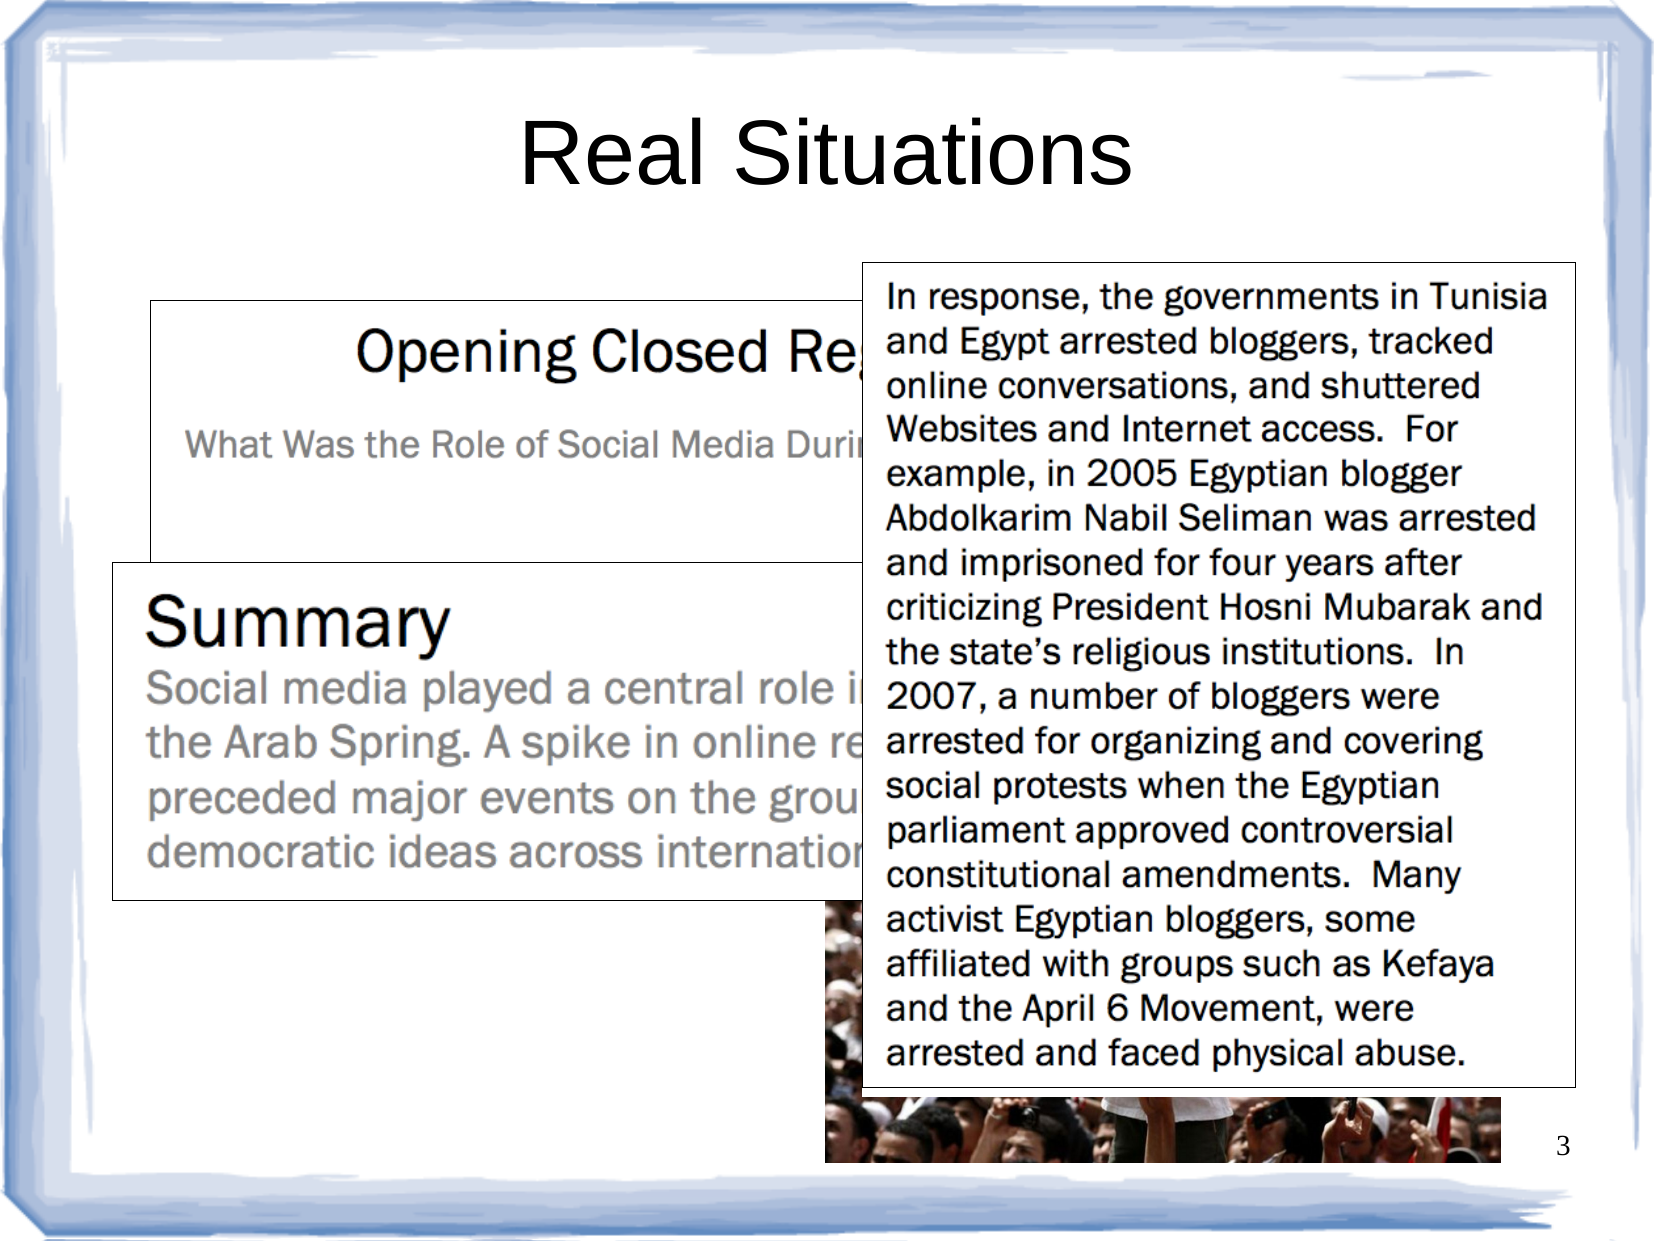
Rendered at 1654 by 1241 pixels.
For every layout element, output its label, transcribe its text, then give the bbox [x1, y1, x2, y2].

picture [0, 0, 1654, 1241]
title Real Situations [82, 49, 1571, 257]
